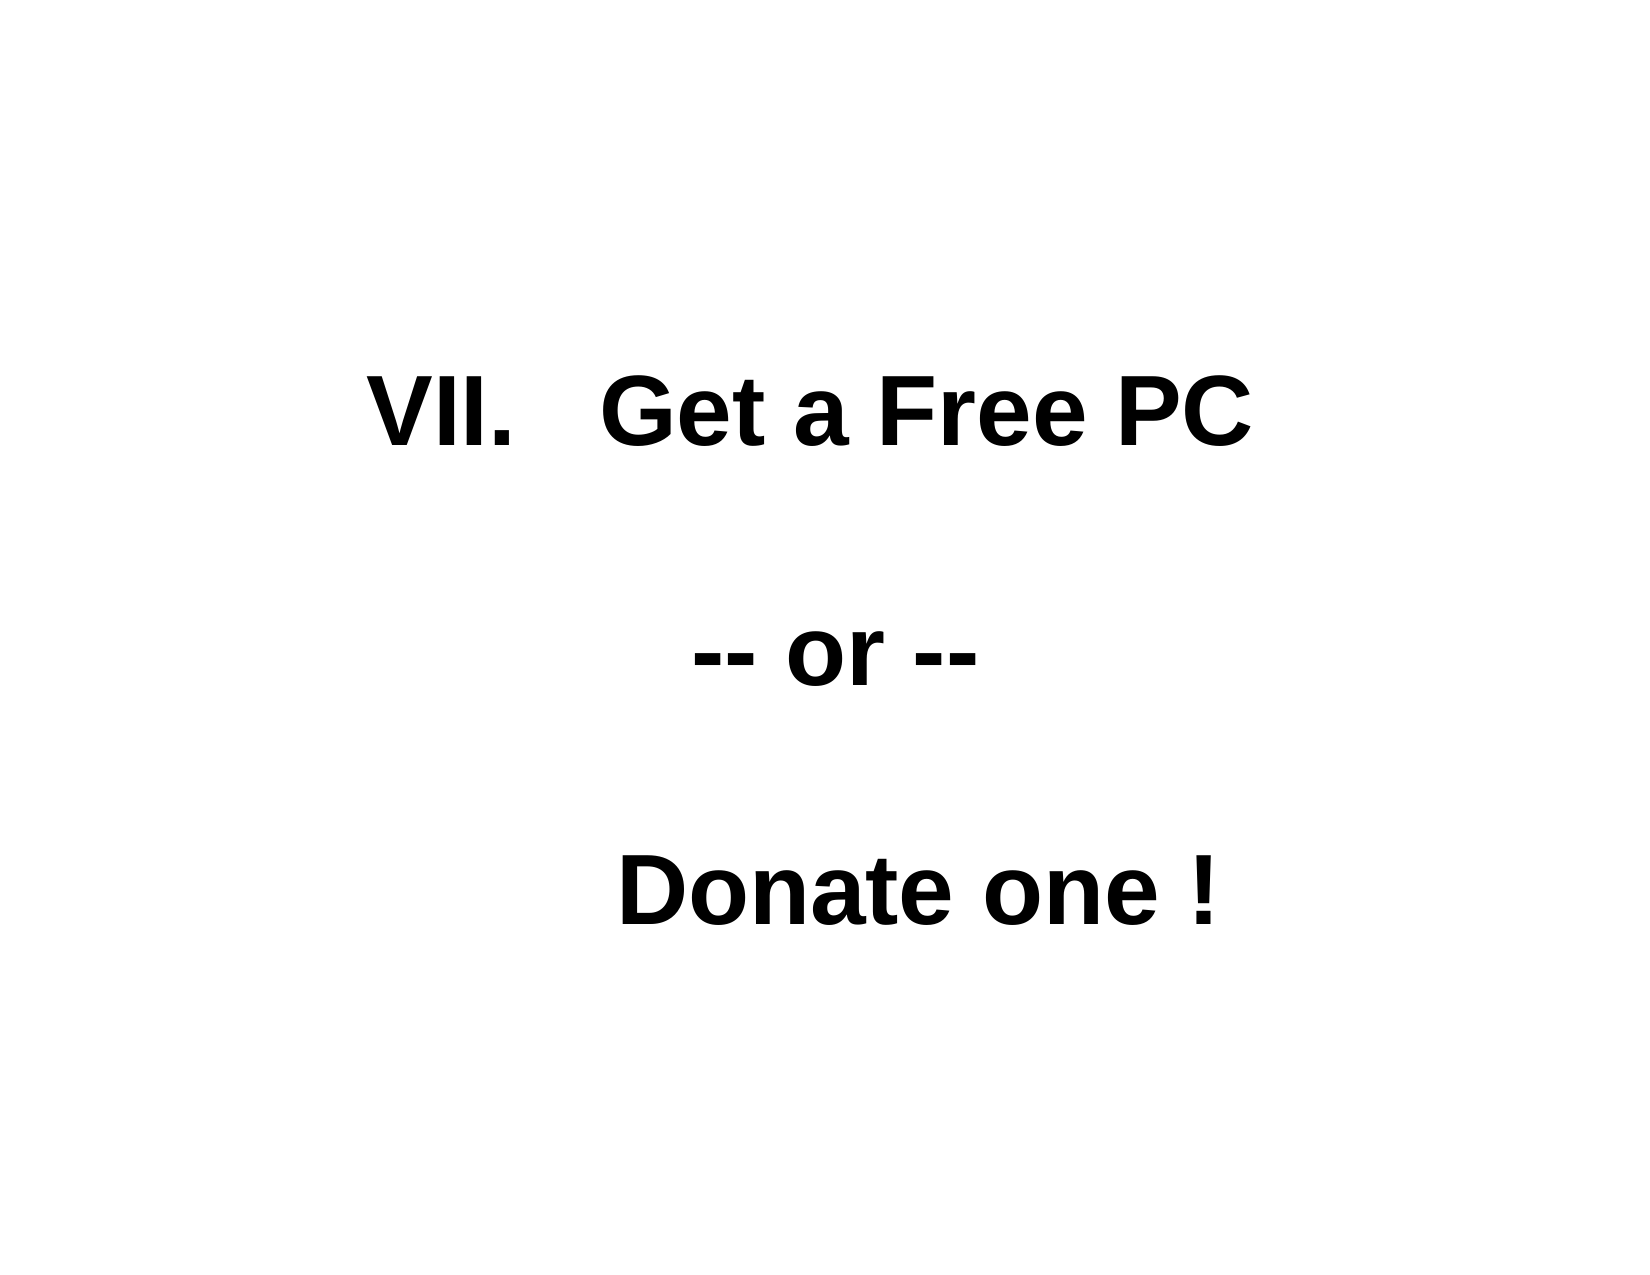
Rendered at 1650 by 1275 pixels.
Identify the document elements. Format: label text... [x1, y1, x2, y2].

text_box VII. Get a Free PC -- or -- Donate one ! [351, 337, 1271, 954]
